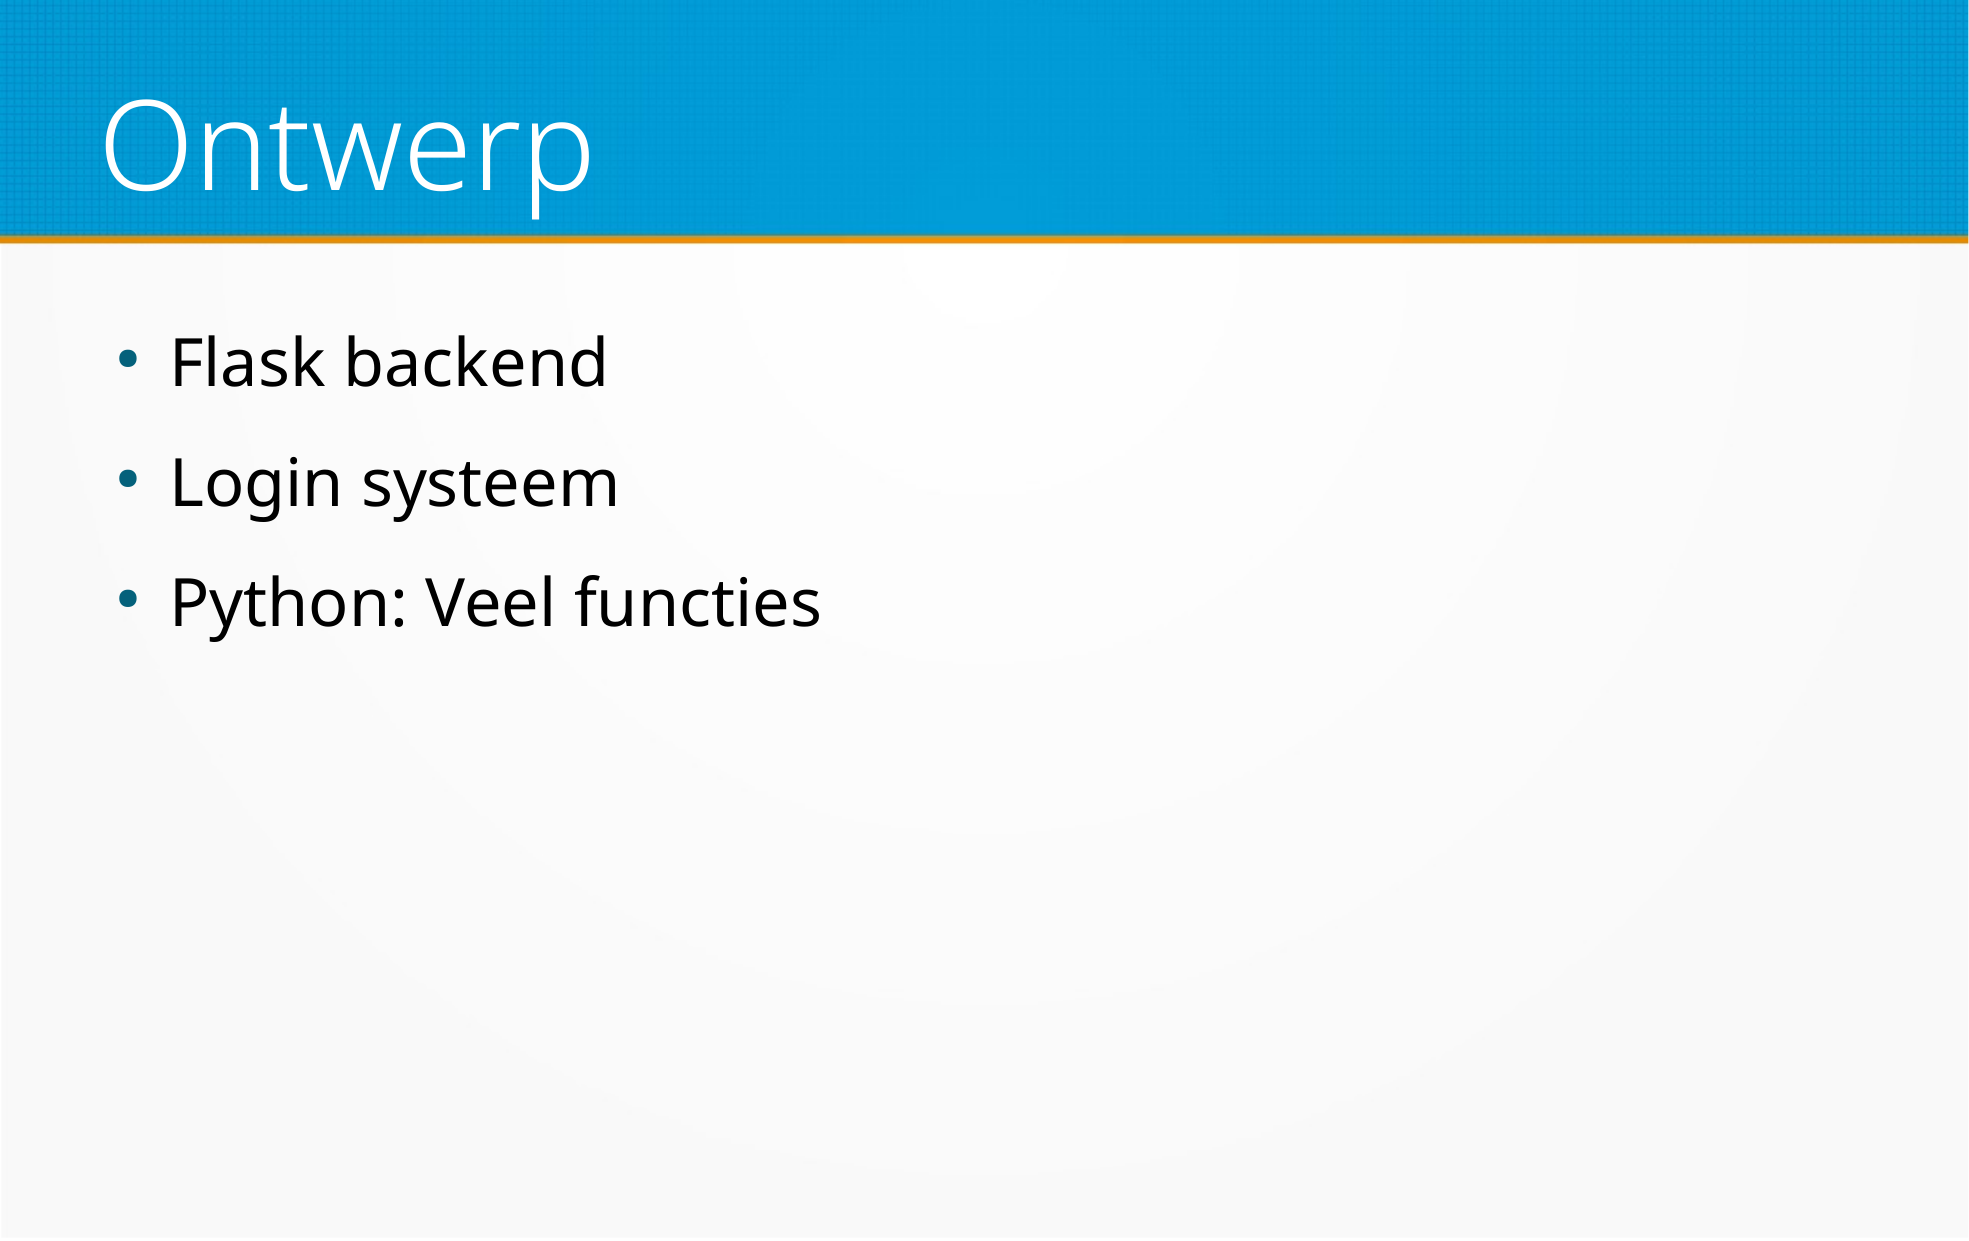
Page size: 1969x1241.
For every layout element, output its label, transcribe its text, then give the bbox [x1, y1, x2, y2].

picture [0, 233, 1969, 1241]
list Flask backend Login systeem Python: Veel functies [98, 315, 1861, 1081]
title Ontwerp [98, 19, 1870, 227]
